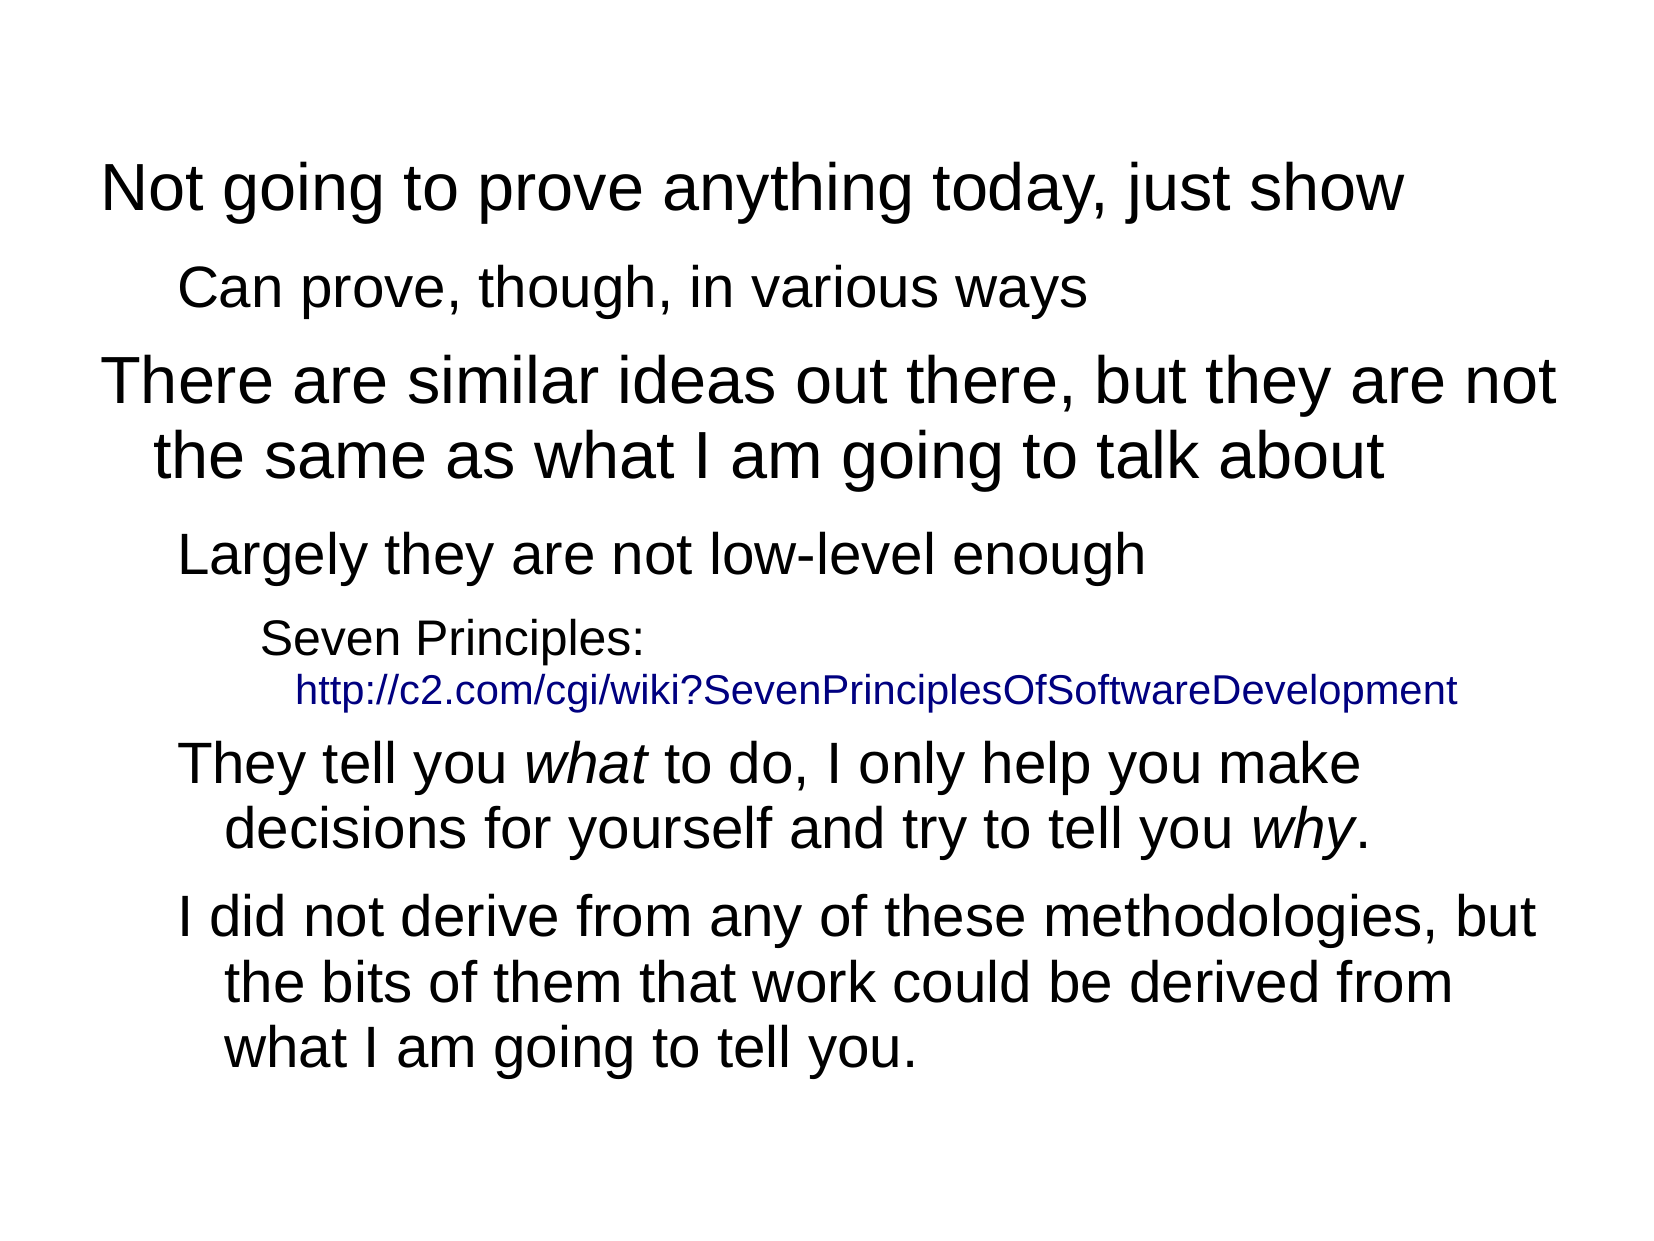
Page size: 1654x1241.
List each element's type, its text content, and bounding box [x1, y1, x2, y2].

list Not going to prove anything today, just show Can prove, though, in various ways There are similar ideas out there, but they are not the same as what I am going to talk about Largely they are not low-level enough Seven Principles: http://c2.com/cgi/wiki?SevenPrinciplesOfSoftwareDevelopment They tell you what to do, I only help you make decisions for yourself and try to tell you why. I did not derive from any of these methodologies, but the bits of them that work could be derived from what I am going to tell you. [82, 150, 1571, 1094]
